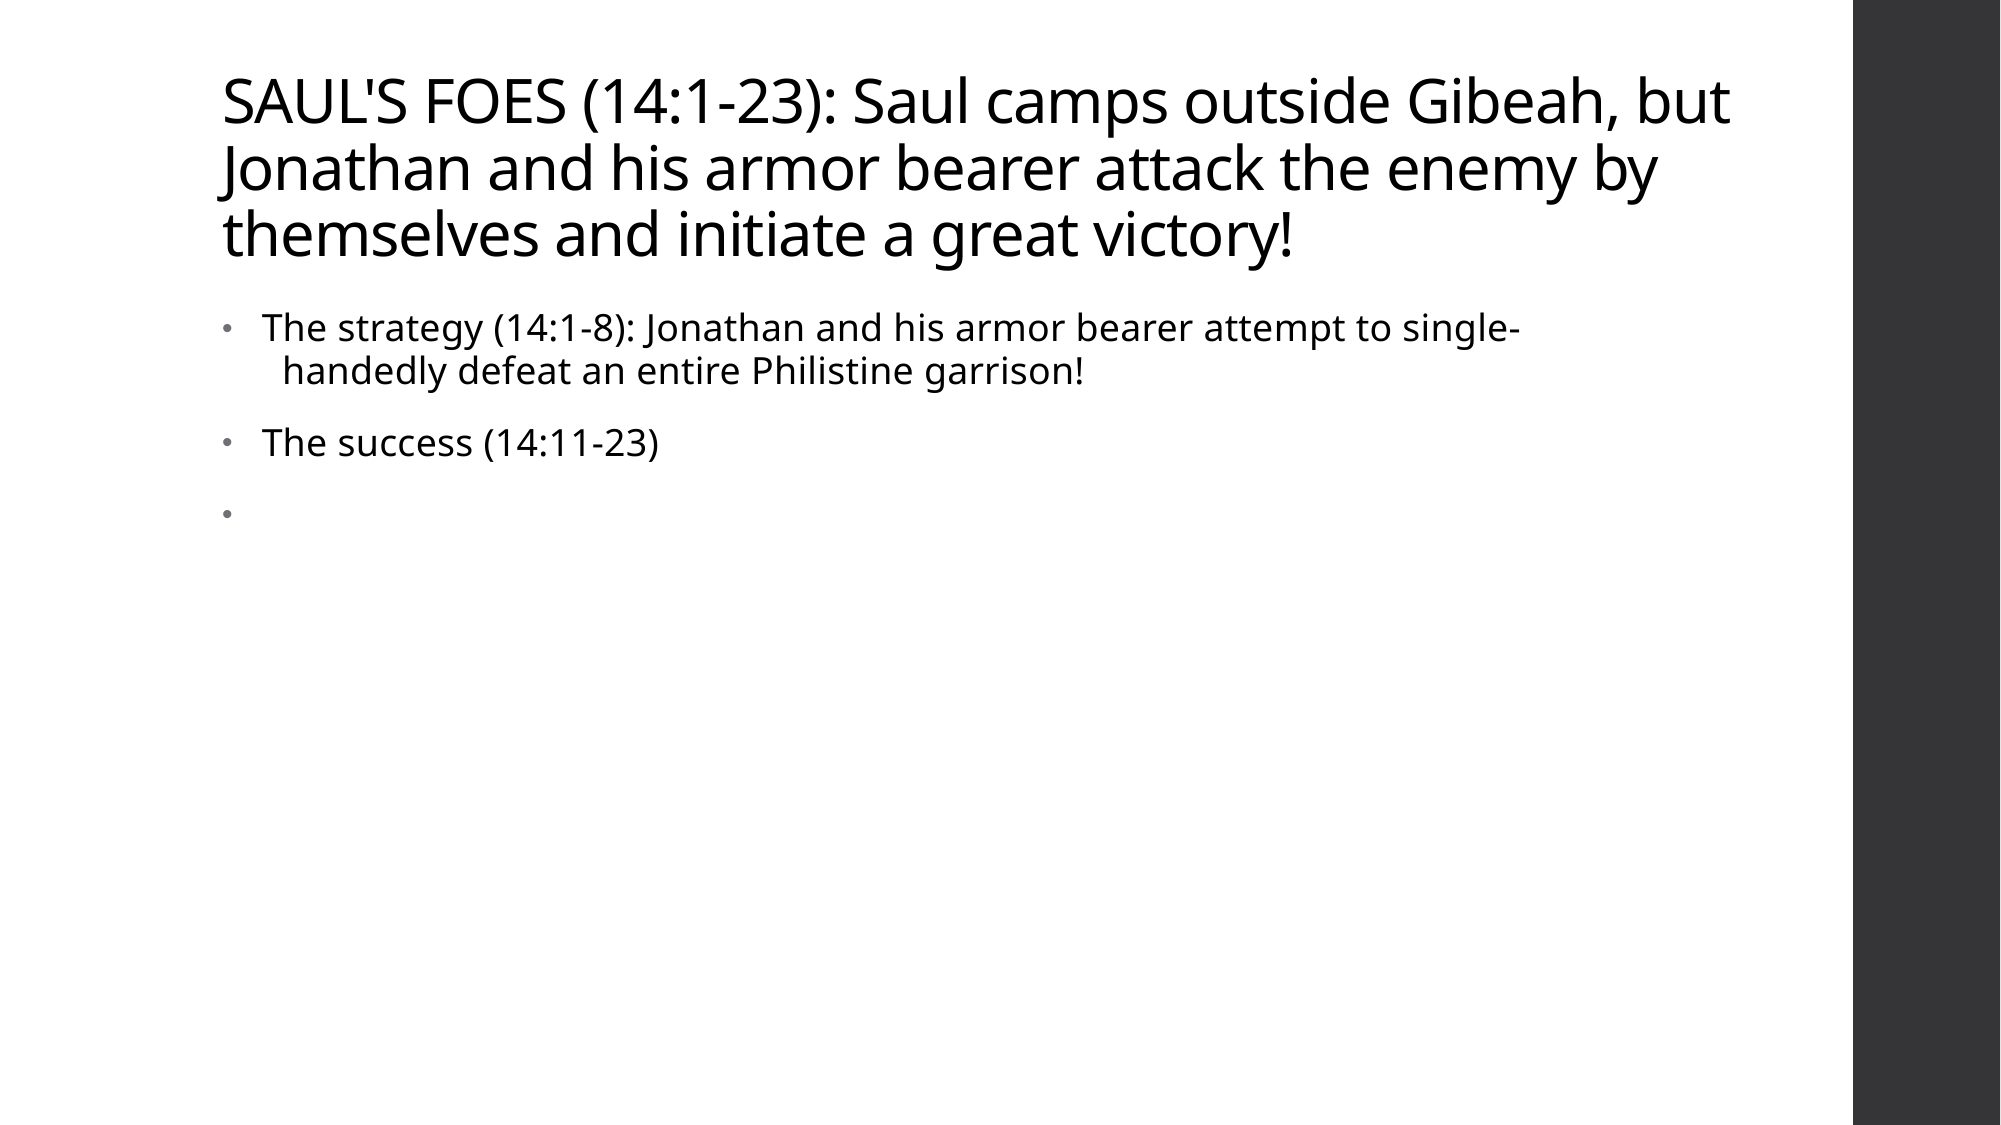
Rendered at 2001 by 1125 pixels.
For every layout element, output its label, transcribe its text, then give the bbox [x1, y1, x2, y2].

title SAUL'S FOES (14:1-23): Saul camps outside Gibeah, but Jonathan and his armor bearer attack the enemy by themselves and initiate a great victory! [206, 60, 1797, 278]
list The strategy (14:1-8): Jonathan and his armor bearer attempt to single-handedly defeat an entire Philistine garrison! The success (14:11-23) [206, 299, 1617, 1014]
